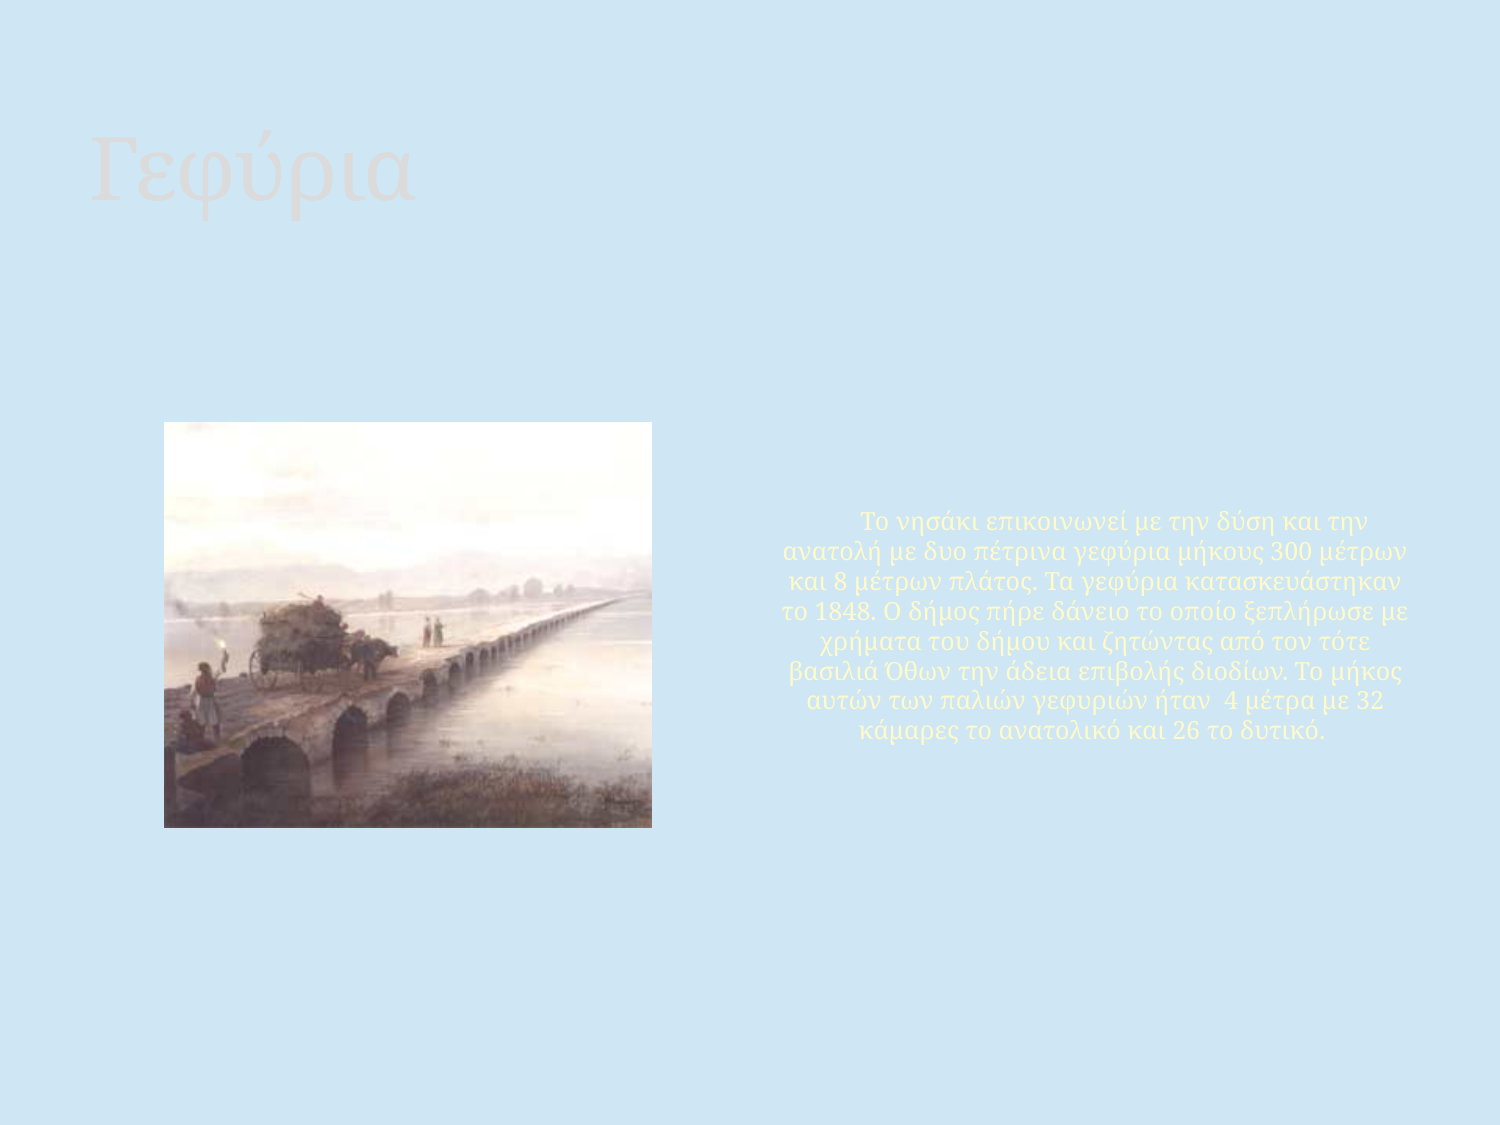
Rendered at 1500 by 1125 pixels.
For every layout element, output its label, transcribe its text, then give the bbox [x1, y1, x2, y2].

title Γεφύρια [75, 24, 1425, 225]
picture [164, 422, 652, 828]
list Το νησάκι επικοινωνεί με την δύση και την ανατολή με δυο πέτρινα γεφύρια μήκους 300 μέτρων και 8 μέτρων πλάτος. Τα γεφύρια κατασκευάστηκαν το 1848. Ο δήμος πήρε δάνειο το οποίο ξεπλήρωσε με χρήματα του δήμου και ζητώντας από τον τότε βασιλιά Όθων την άδεια επιβολής διοδίων. Το μήκος αυτών των παλιών γεφυριών ήταν 4 μέτρα με 32 κάμαρες το ανατολικό και 26 το δυτικό. [762, 249, 1429, 1000]
